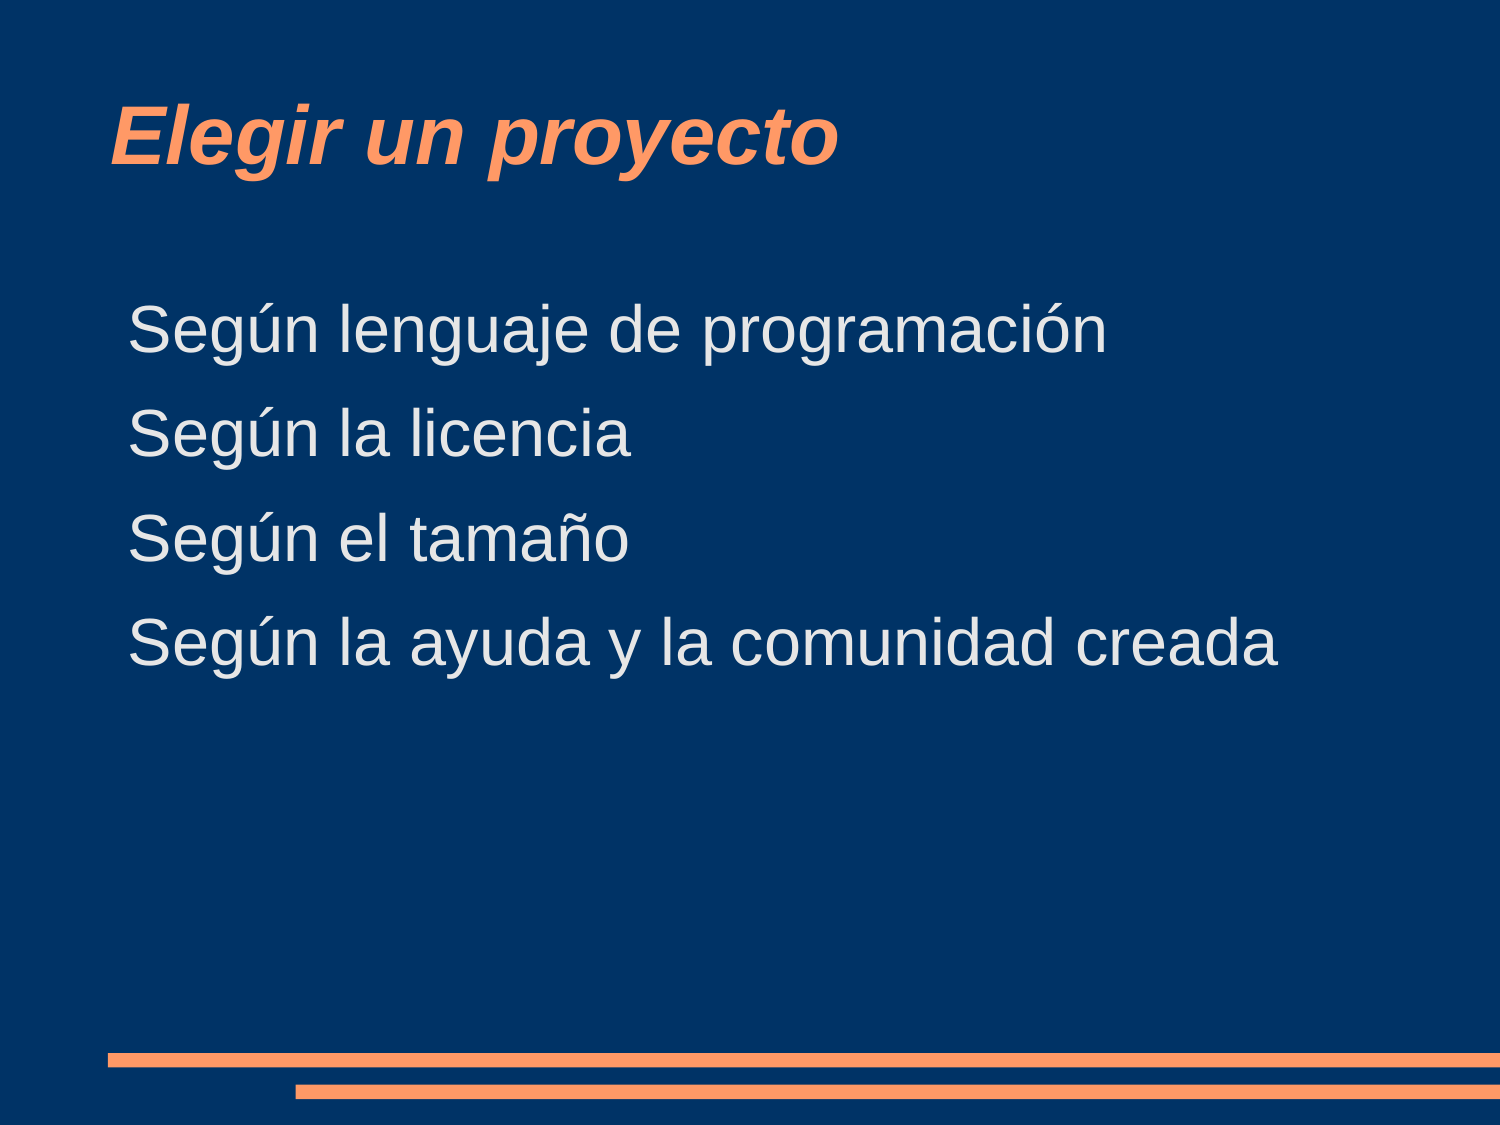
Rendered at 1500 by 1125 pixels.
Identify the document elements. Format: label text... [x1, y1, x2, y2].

title Elegir un proyecto [110, 41, 1392, 230]
list Según lenguaje de programación Según la licencia Según el tamaño Según la ayuda y la comunidad creada [110, 292, 1416, 1027]
